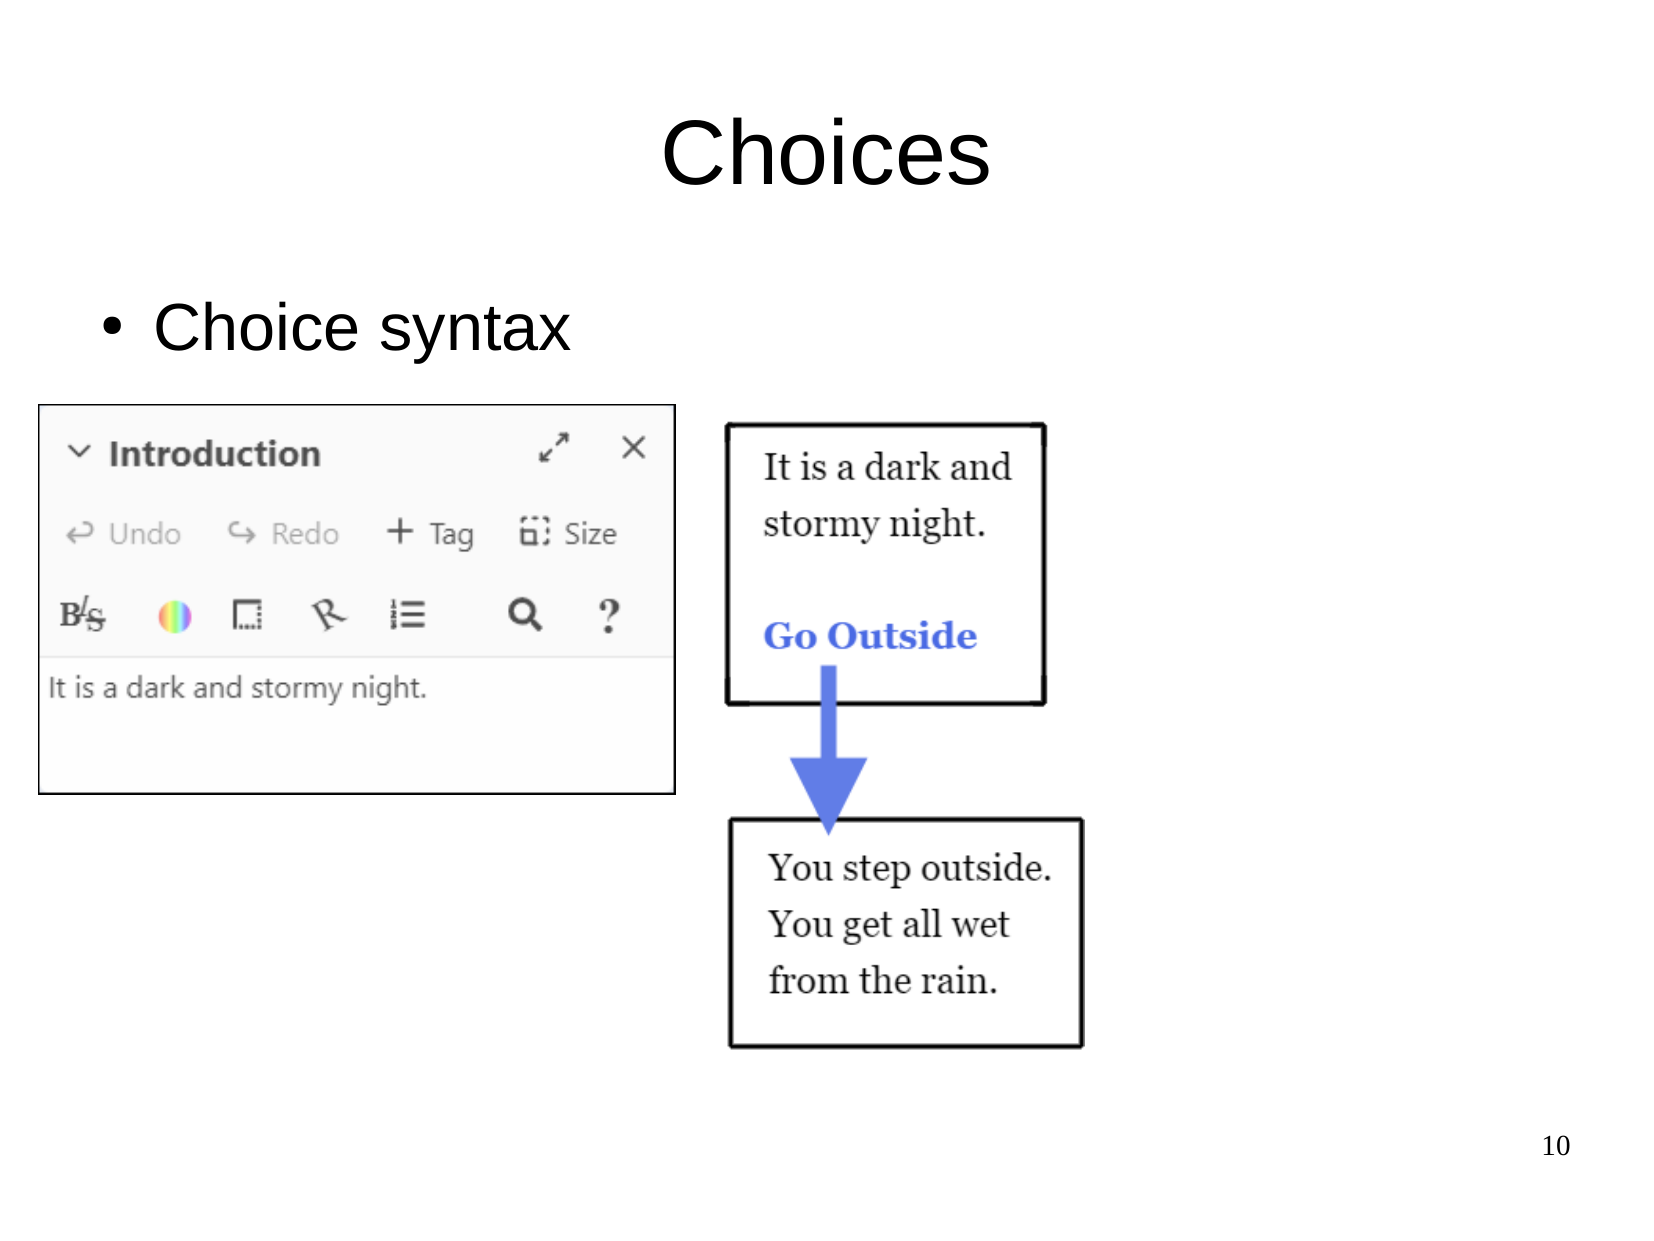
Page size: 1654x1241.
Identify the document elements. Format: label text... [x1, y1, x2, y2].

title Choices [82, 49, 1571, 257]
list Choice syntax [82, 290, 1571, 1109]
picture [38, 404, 676, 796]
picture [720, 419, 1085, 1064]
